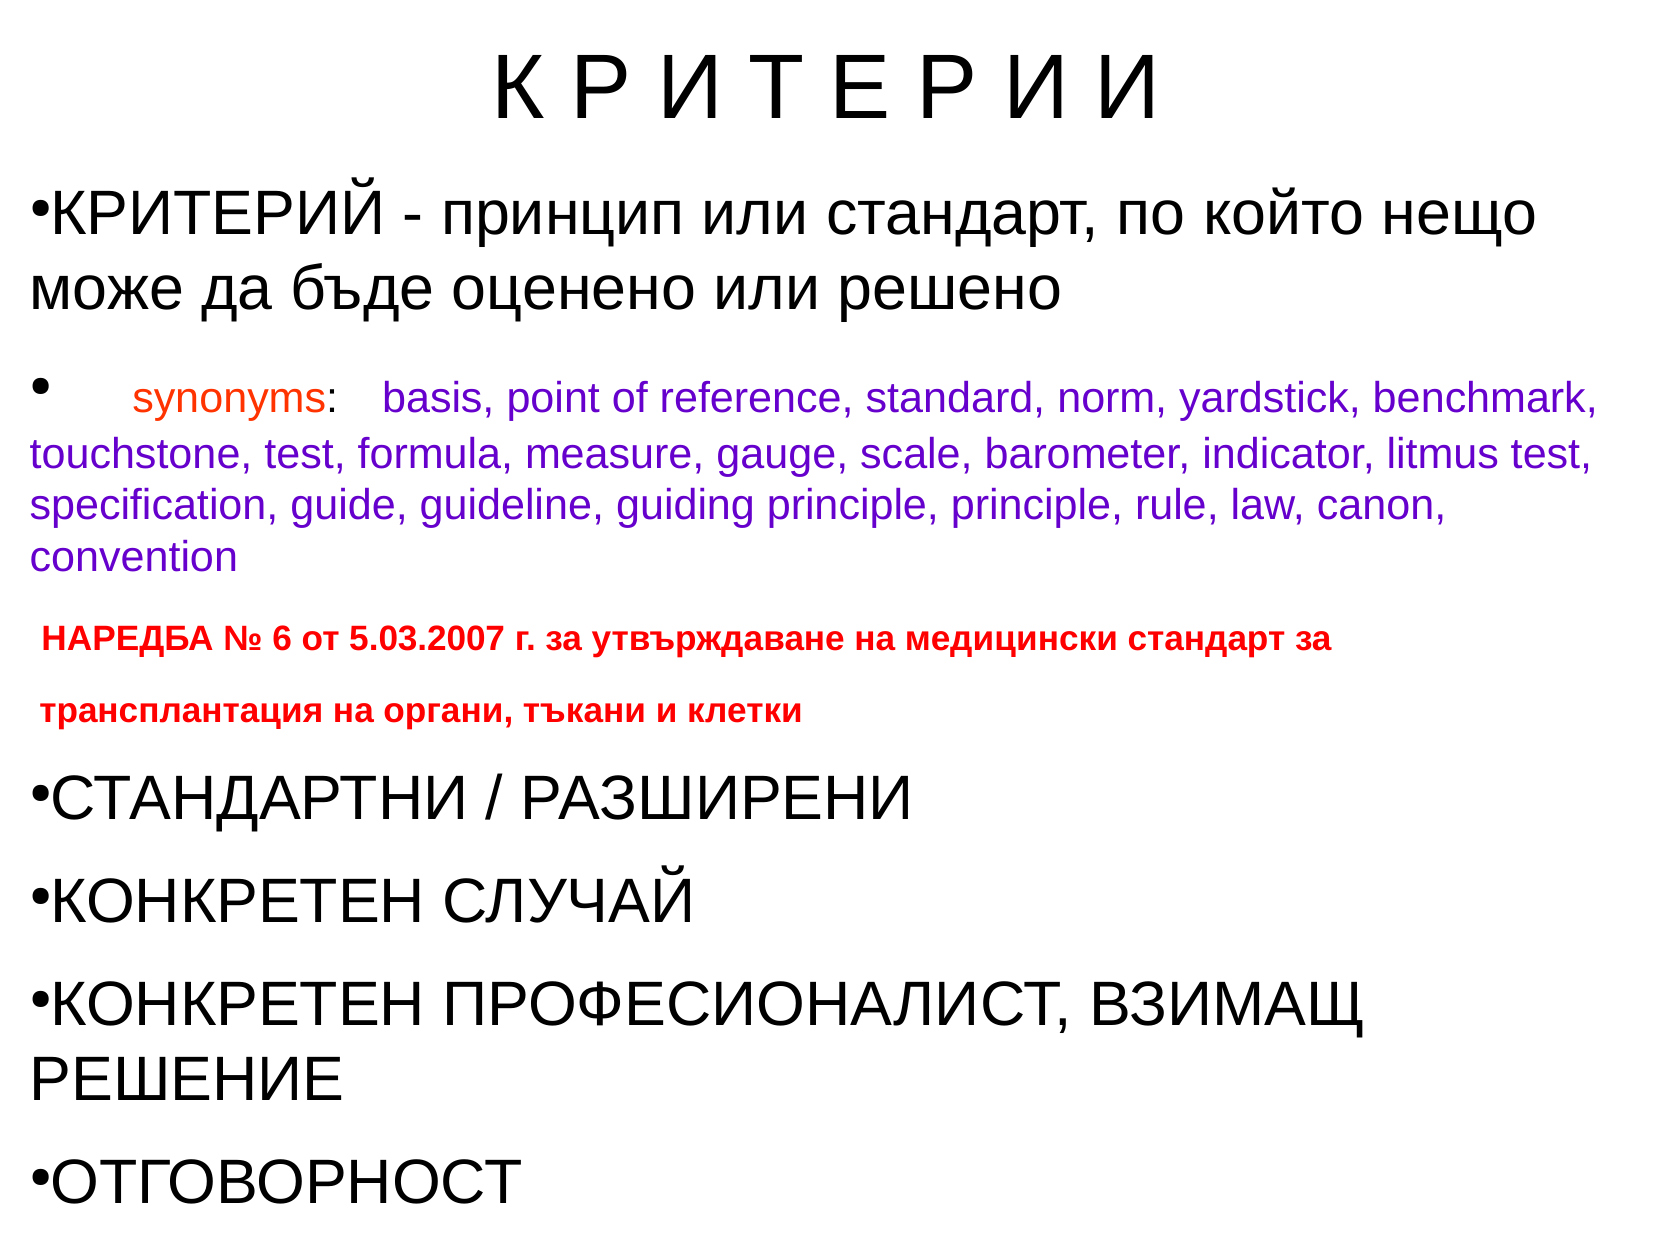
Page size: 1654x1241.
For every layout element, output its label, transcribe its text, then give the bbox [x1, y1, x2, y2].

list КРИТЕРИЙ - принцип или стандарт, по който нещо може да бъде оценено или решено synonyms: basis, point of reference, standard, norm, yardstick, benchmark, touchstone, test, formula, measure, gauge, scale, barometer, indicator, litmus test, specification, guide, guideline, guiding principle, principle, rule, law, canon, convention НАРЕДБА № 6 от 5.03.2007 г. за утвърждаване на медицински стандарт за трансплантация на органи, тъкани и клетки СТАНДАРТНИ / РАЗШИРЕНИ КОНКРЕТЕН СЛУЧАЙ КОНКРЕТЕН ПРОФЕСИОНАЛИСТ, ВЗИМАЩ РЕШЕНИЕ ОТГОВОРНОСТ [29, 172, 1625, 1220]
title К Р И Т Е Р И И [82, 0, 1571, 172]
